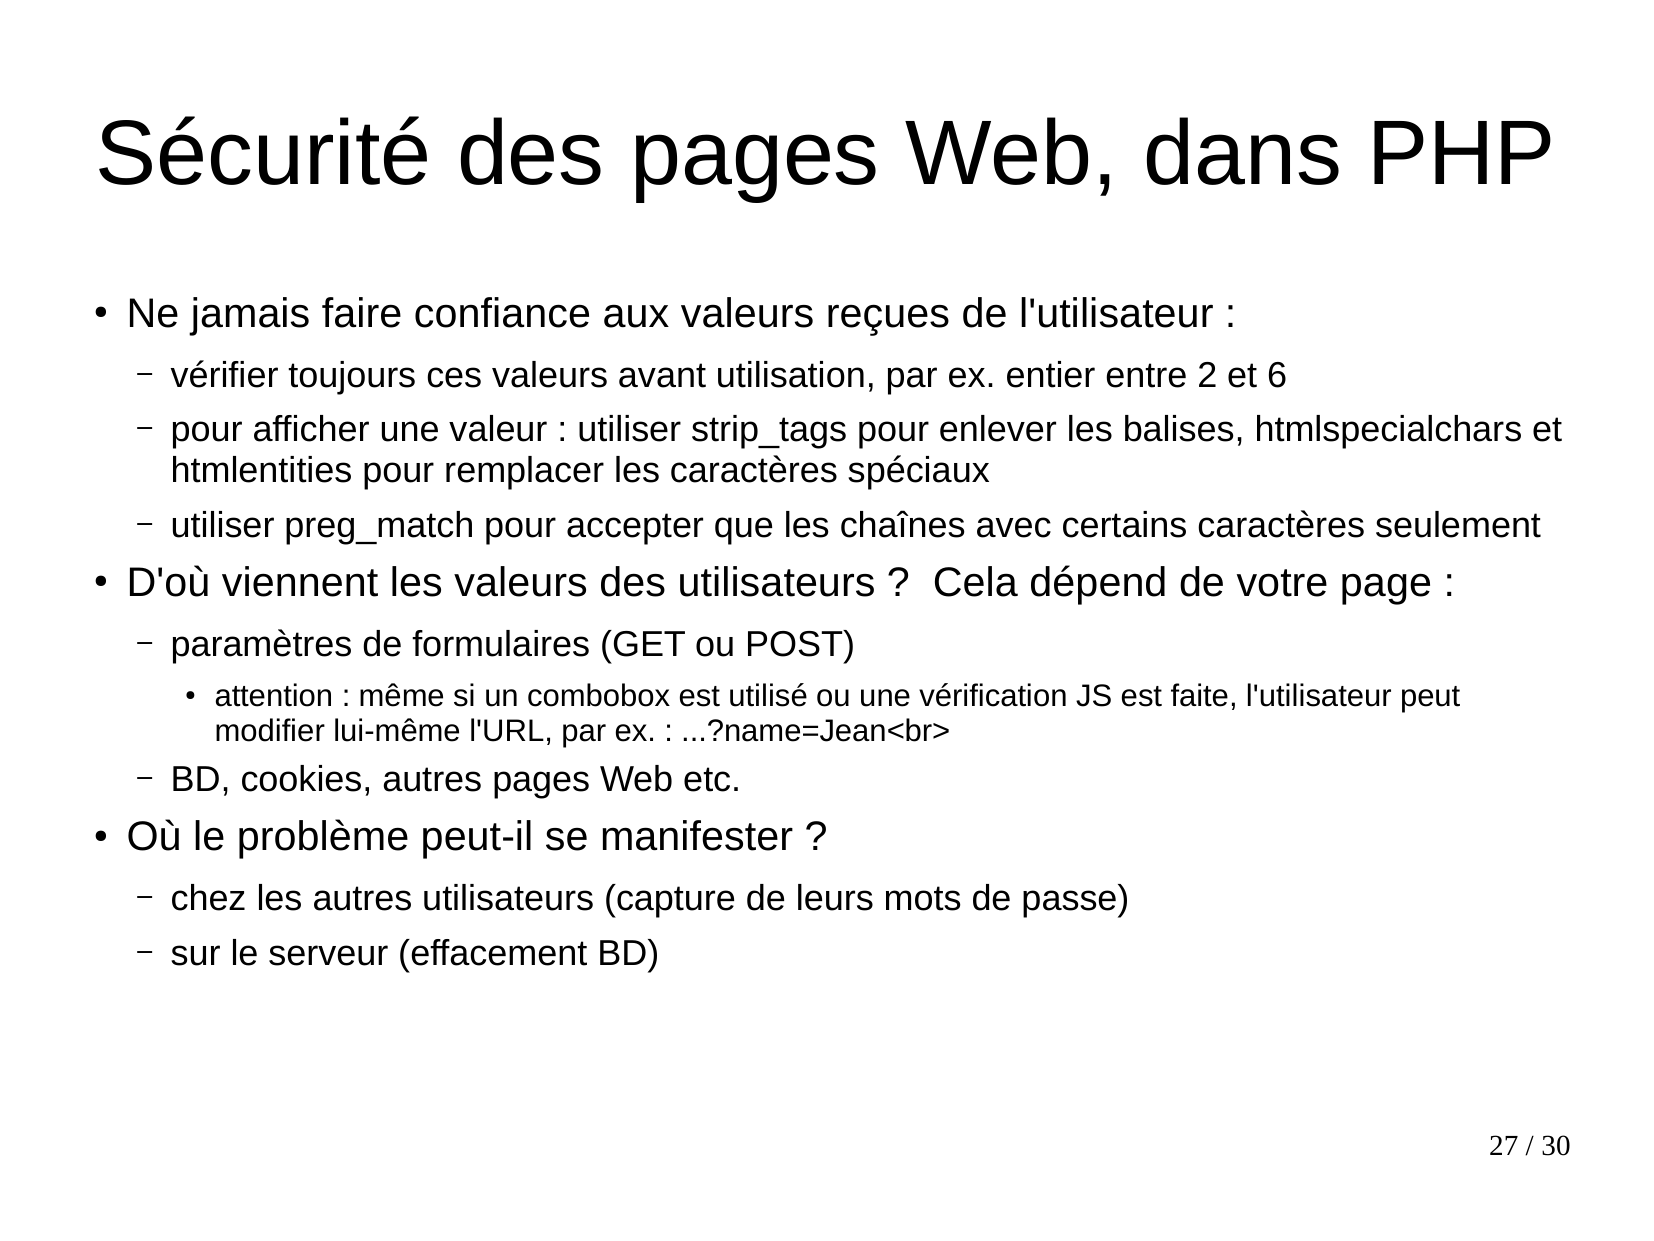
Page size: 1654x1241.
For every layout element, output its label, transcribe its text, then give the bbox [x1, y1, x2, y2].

list Ne jamais faire confiance aux valeurs reçues de l'utilisateur : vérifier toujours ces valeurs avant utilisation, par ex. entier entre 2 et 6 pour afficher une valeur : utiliser strip_tags pour enlever les balises, htmlspecialchars et htmlentities pour remplacer les caractères spéciaux utiliser preg_match pour accepter que les chaînes avec certains caractères seulement D'où viennent les valeurs des utilisateurs ? Cela dépend de votre page : paramètres de formulaires (GET ou POST) attention : même si un combobox est utilisé ou une vérification JS est faite, l'utilisateur peut modifier lui-même l'URL, par ex. : ...?name=Jean<br> BD, cookies, autres pages Web etc. Où le problème peut-il se manifester ? chez les autres utilisateurs (capture de leurs mots de passe) sur le serveur (effacement BD) [82, 290, 1571, 1010]
title Sécurité des pages Web, dans PHP [82, 49, 1571, 257]
